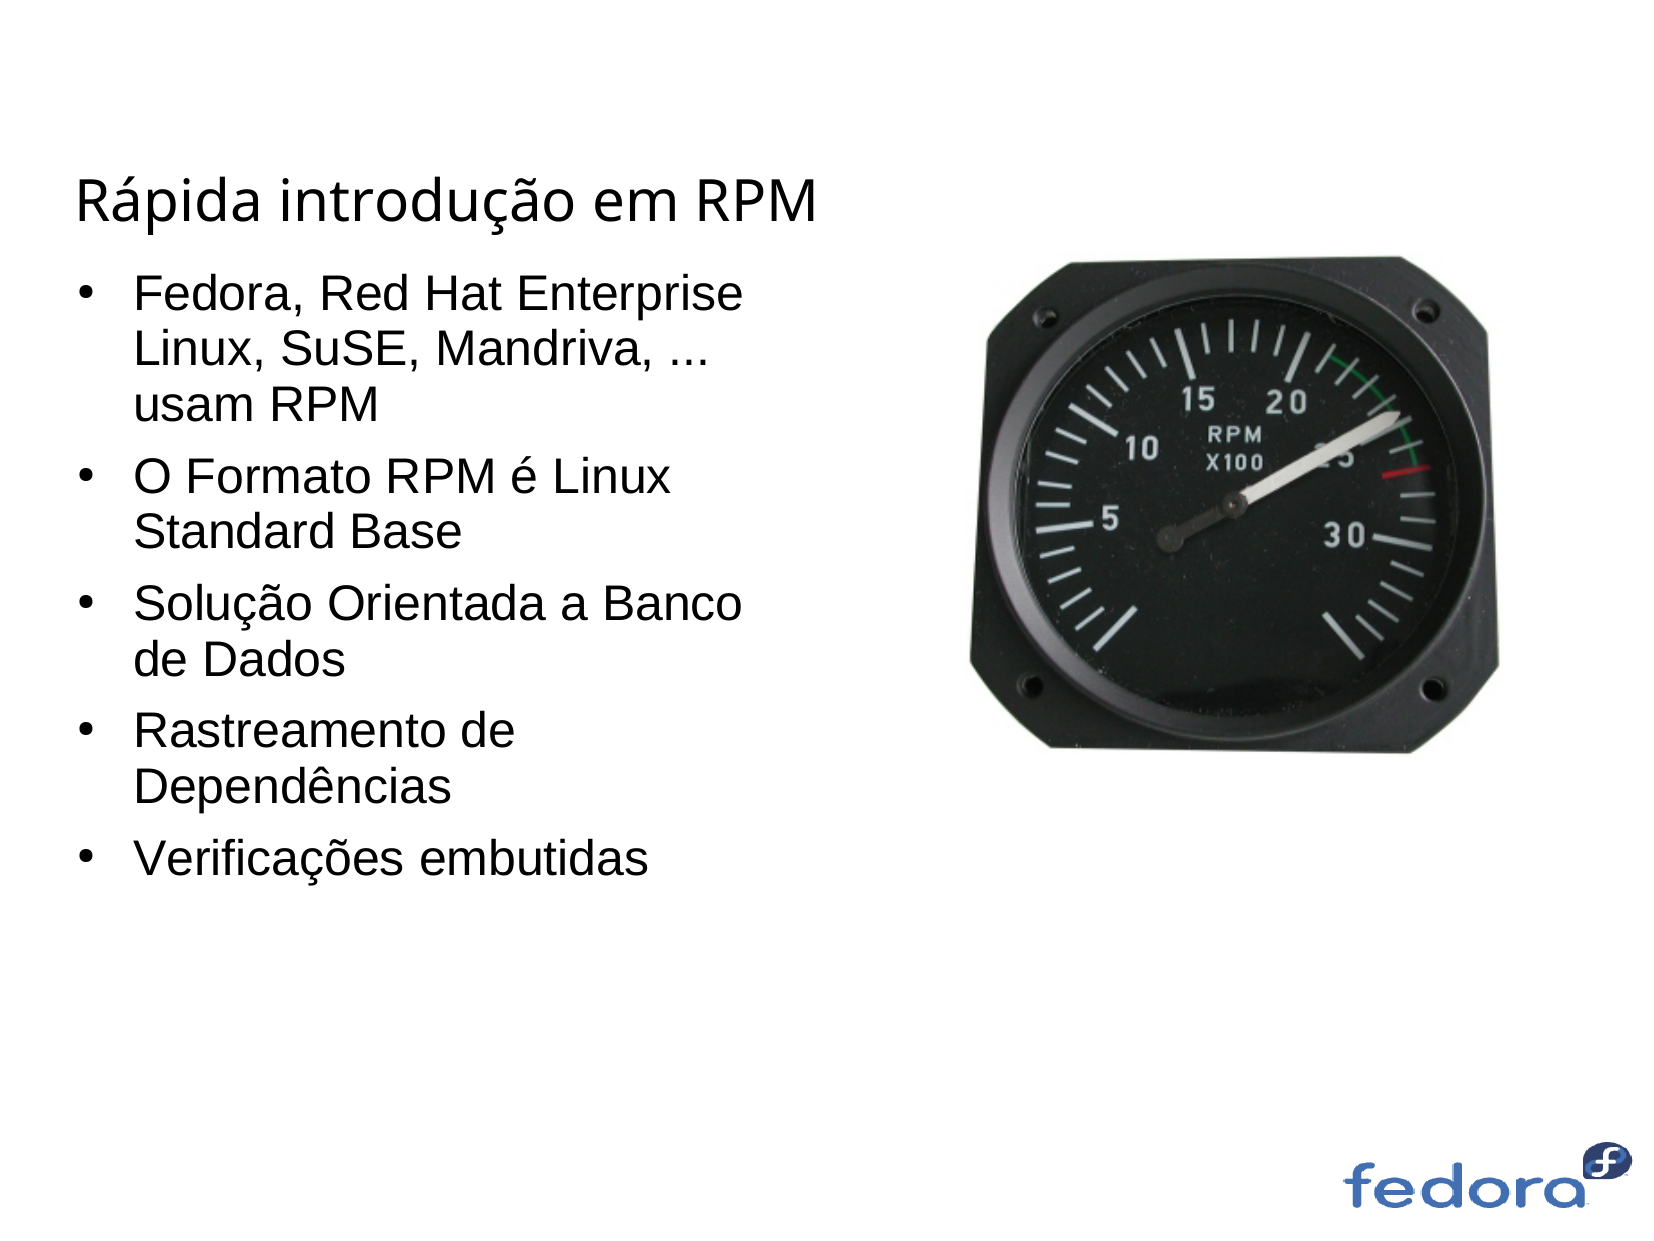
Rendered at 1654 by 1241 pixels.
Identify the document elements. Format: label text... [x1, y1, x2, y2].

picture [1332, 1124, 1651, 1227]
picture [965, 252, 1503, 759]
list Fedora, Red Hat Enterprise Linux, SuSE, Mandriva, ... usam RPM O Formato RPM é Linux Standard Base Solução Orientada a Banco de Dados Rastreamento de Dependências Verificações embutidas [77, 264, 772, 1174]
title Rápida introdução em RPM [74, 140, 1506, 259]
